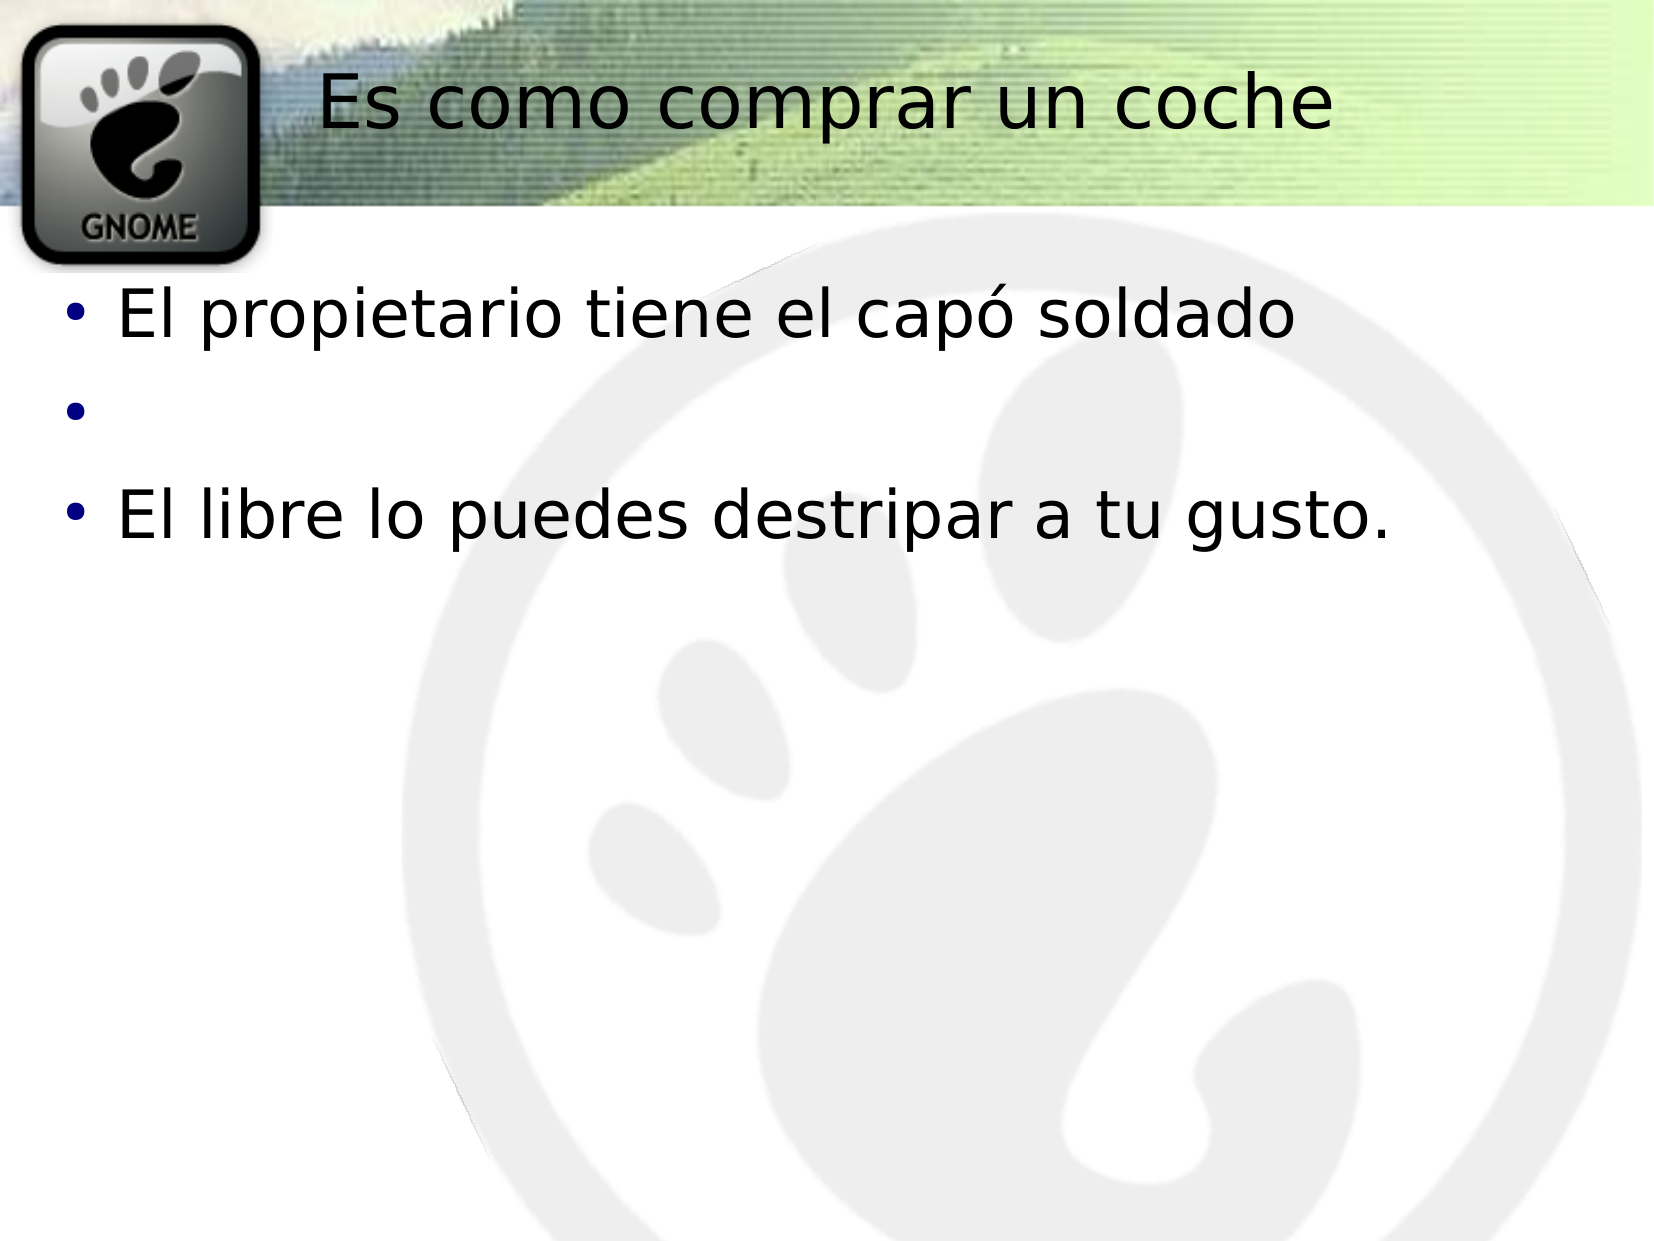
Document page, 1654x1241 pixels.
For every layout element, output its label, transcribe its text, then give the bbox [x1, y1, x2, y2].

list El propietario tiene el capó soldado El libre lo puedes destripar a tu gusto. [29, 280, 1625, 1240]
picture [0, 0, 1654, 1241]
title Es como comprar un coche [0, 0, 1653, 207]
